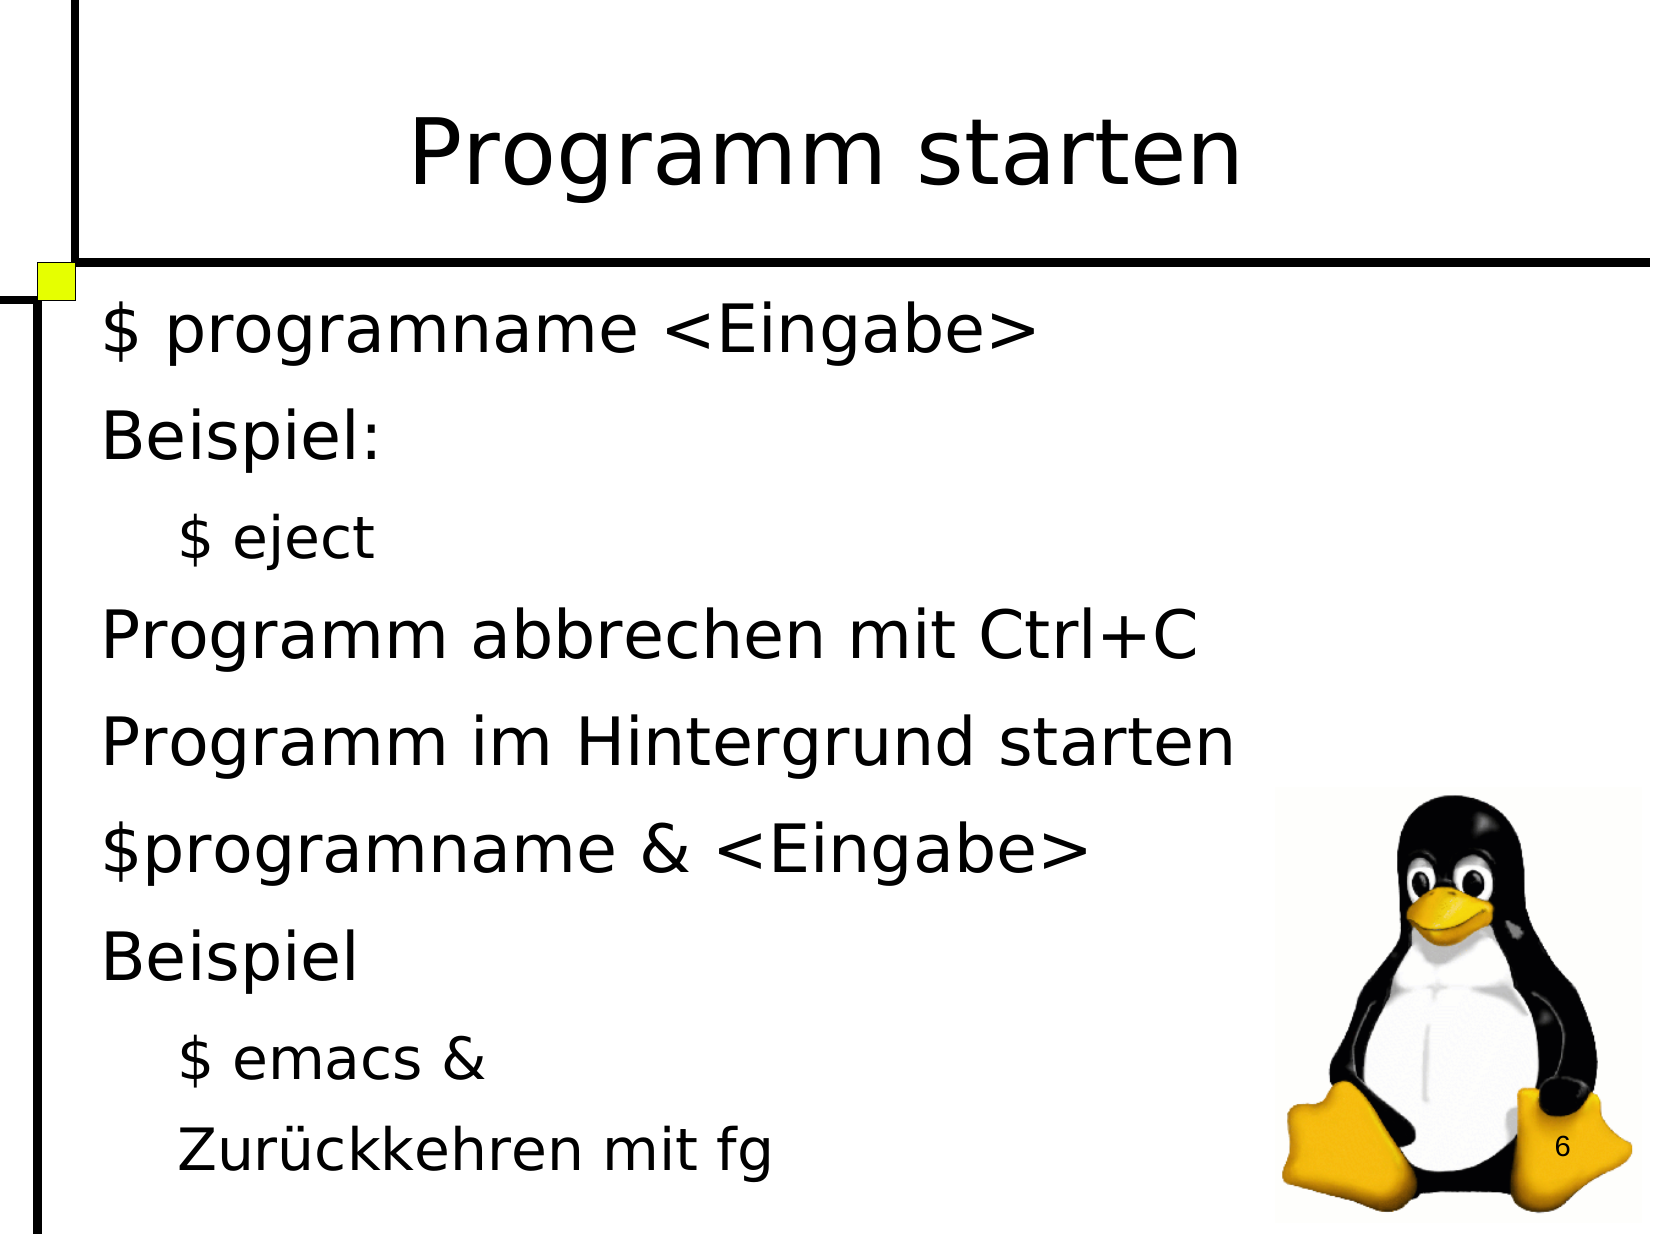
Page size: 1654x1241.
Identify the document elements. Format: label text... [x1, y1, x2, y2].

picture [1275, 787, 1642, 1223]
title Programm starten [82, 49, 1571, 257]
list $ programname <Eingabe> Beispiel: $ eject Programm abbrechen mit Ctrl+C Programm im Hintergrund starten $programname & <Eingabe> Beispiel $ emacs & Zurückkehren mit fg [82, 290, 1571, 1185]
